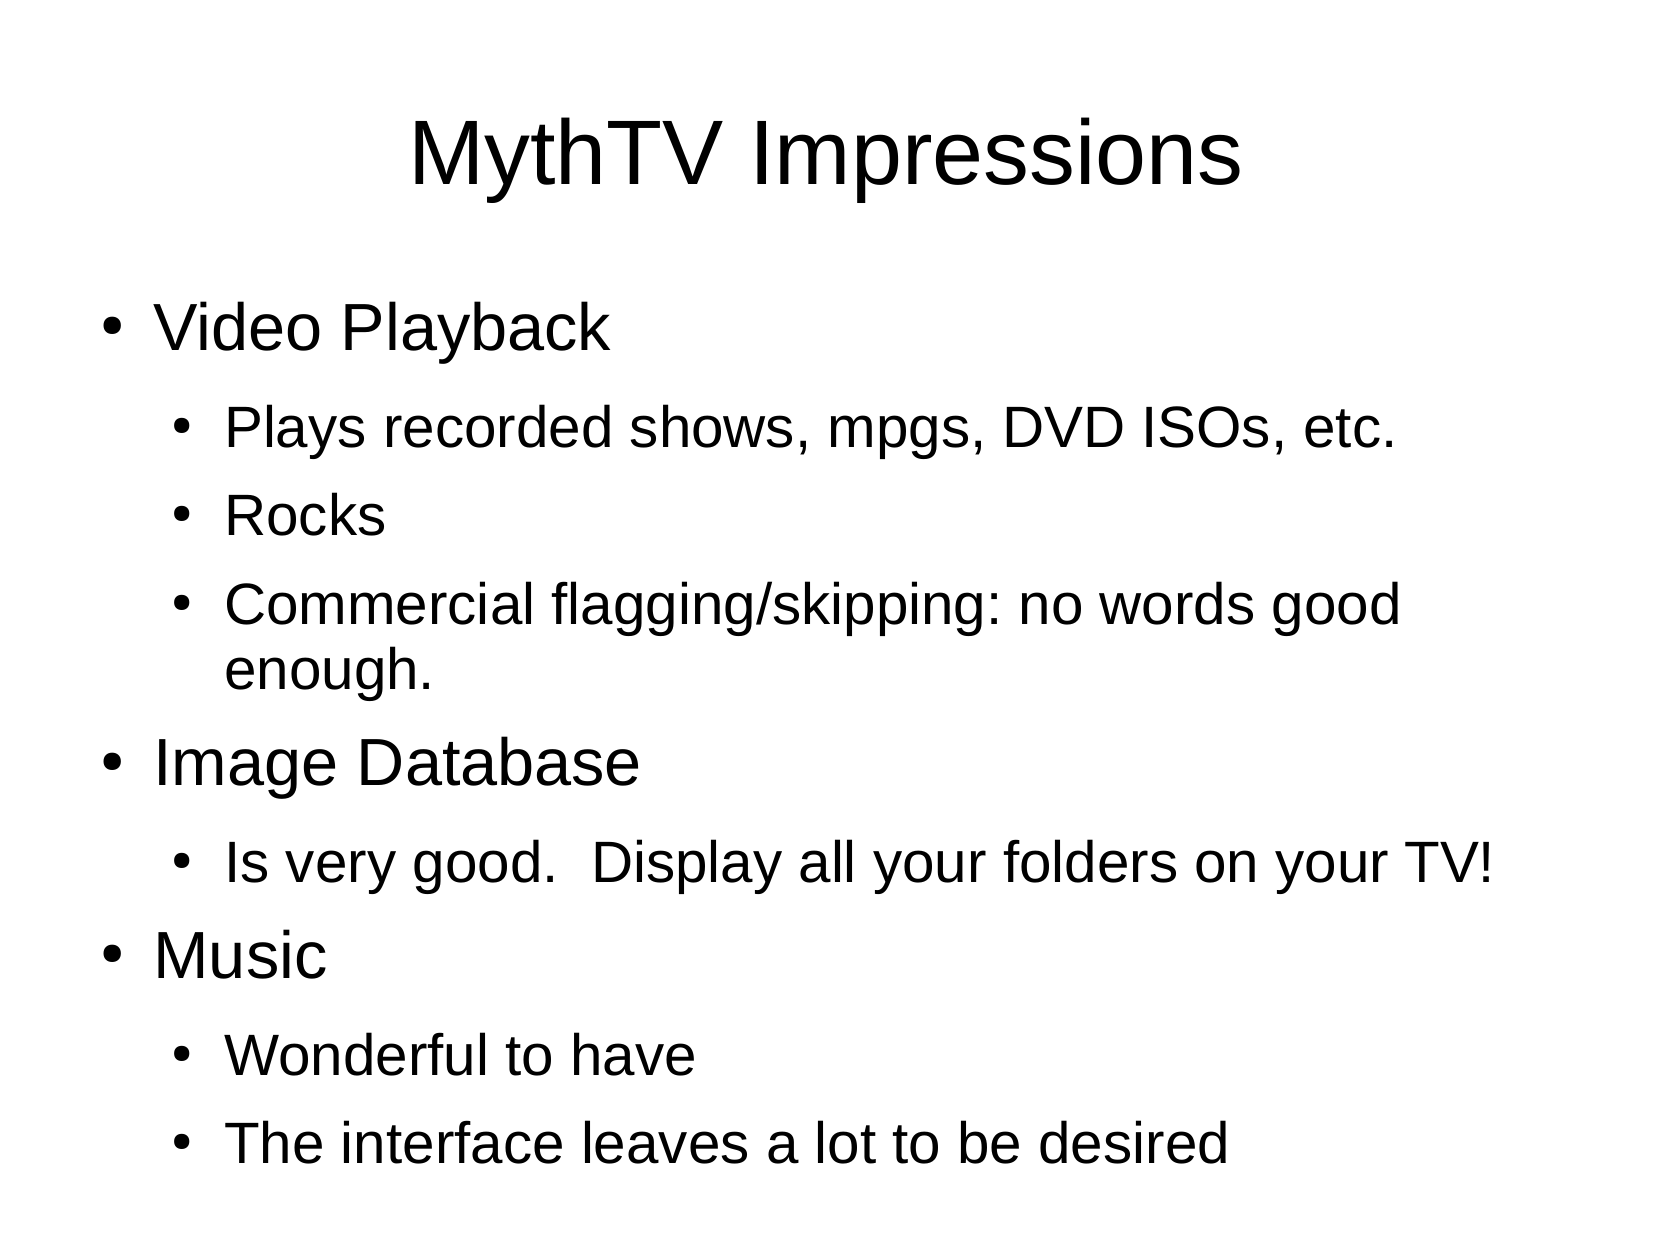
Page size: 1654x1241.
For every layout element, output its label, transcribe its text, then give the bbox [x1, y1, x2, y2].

title MythTV Impressions [82, 49, 1571, 257]
list Video Playback Plays recorded shows, mpgs, DVD ISOs, etc. Rocks Commercial flagging/skipping: no words good enough. Image Database Is very good. Display all your folders on your TV! Music Wonderful to have The interface leaves a lot to be desired [82, 290, 1571, 1177]
